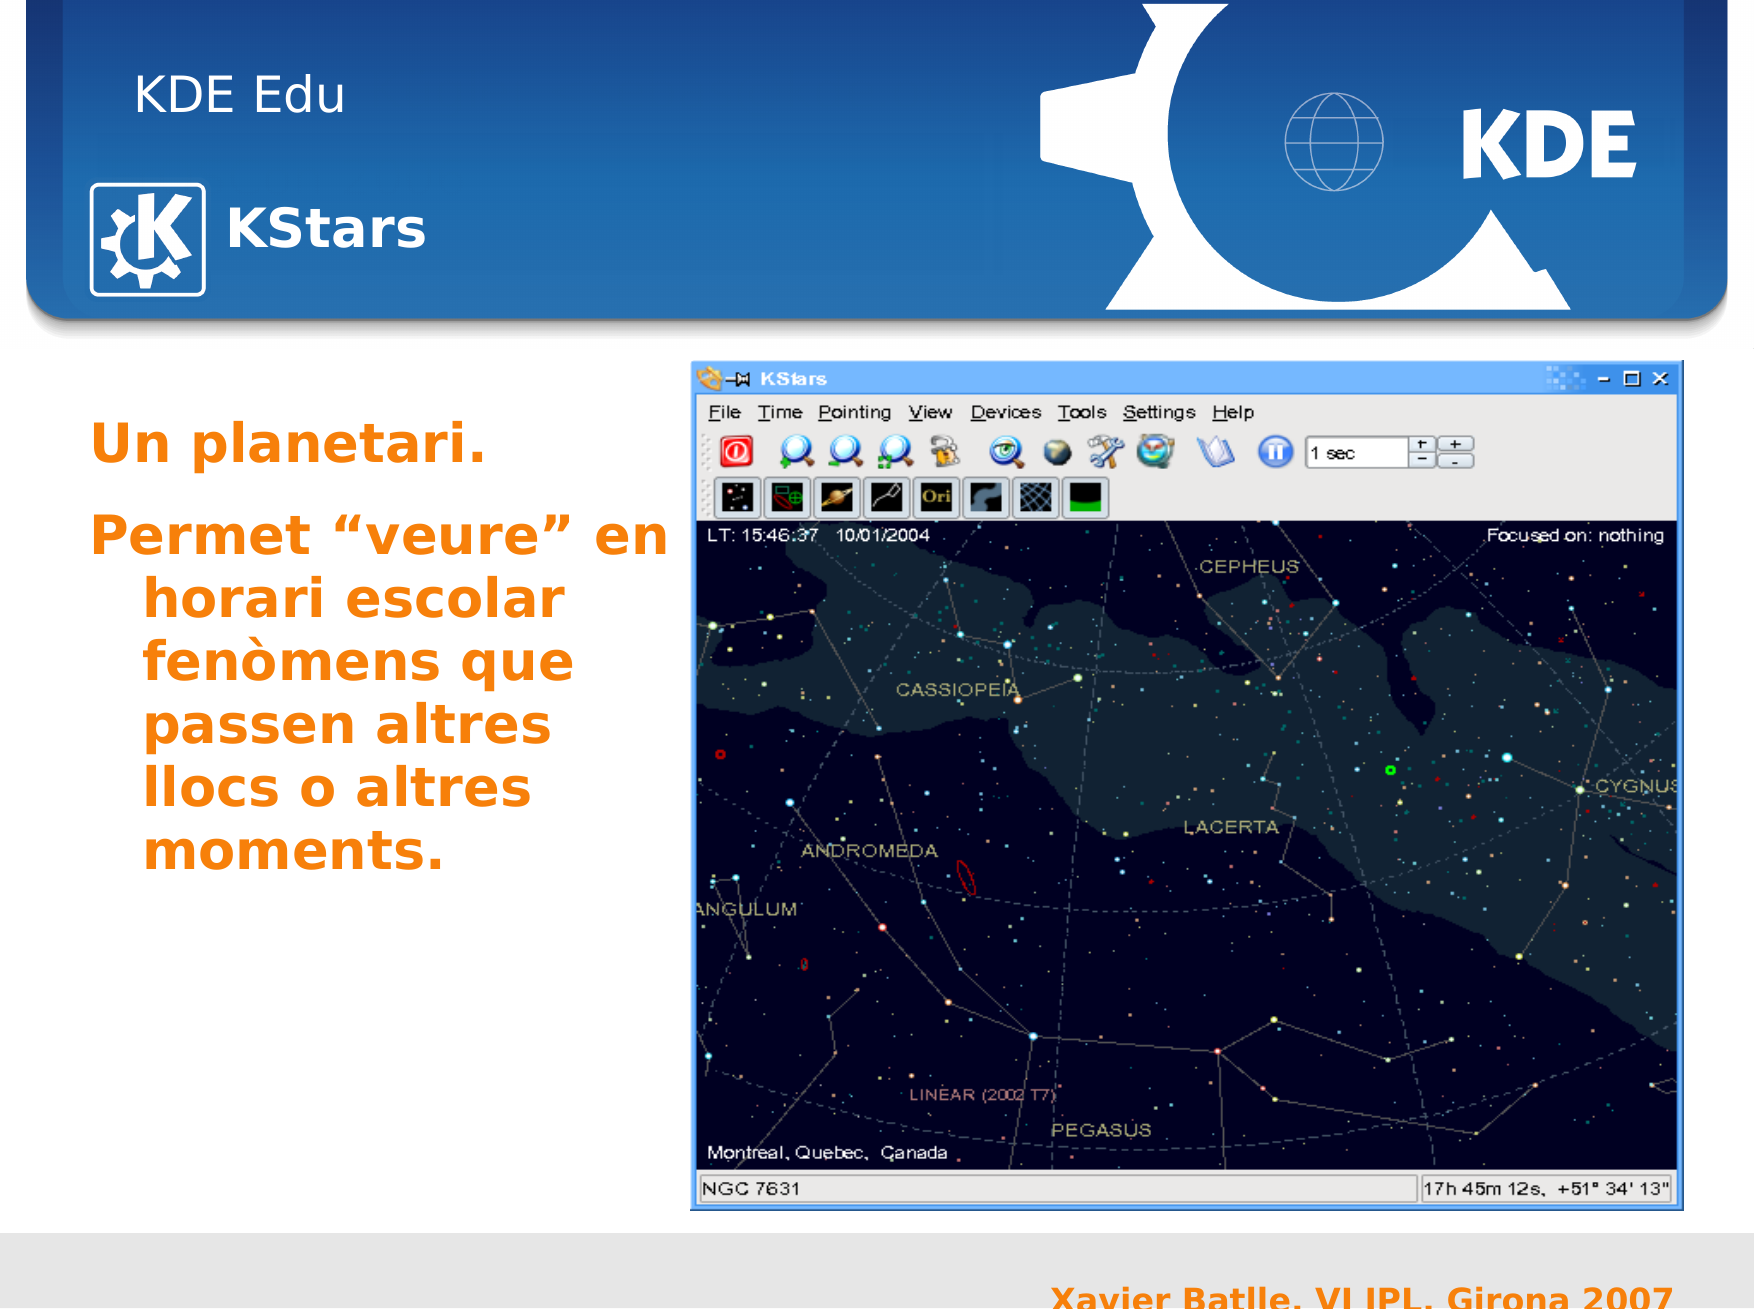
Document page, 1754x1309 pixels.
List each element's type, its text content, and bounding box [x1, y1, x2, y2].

picture [690, 360, 1684, 1211]
title KStars [225, 194, 1126, 264]
list Un planetari. Permet “veure” en horari escolar fenòmens que passen altres llocs o altres moments. [71, 411, 680, 1148]
picture [0, 0, 1754, 349]
